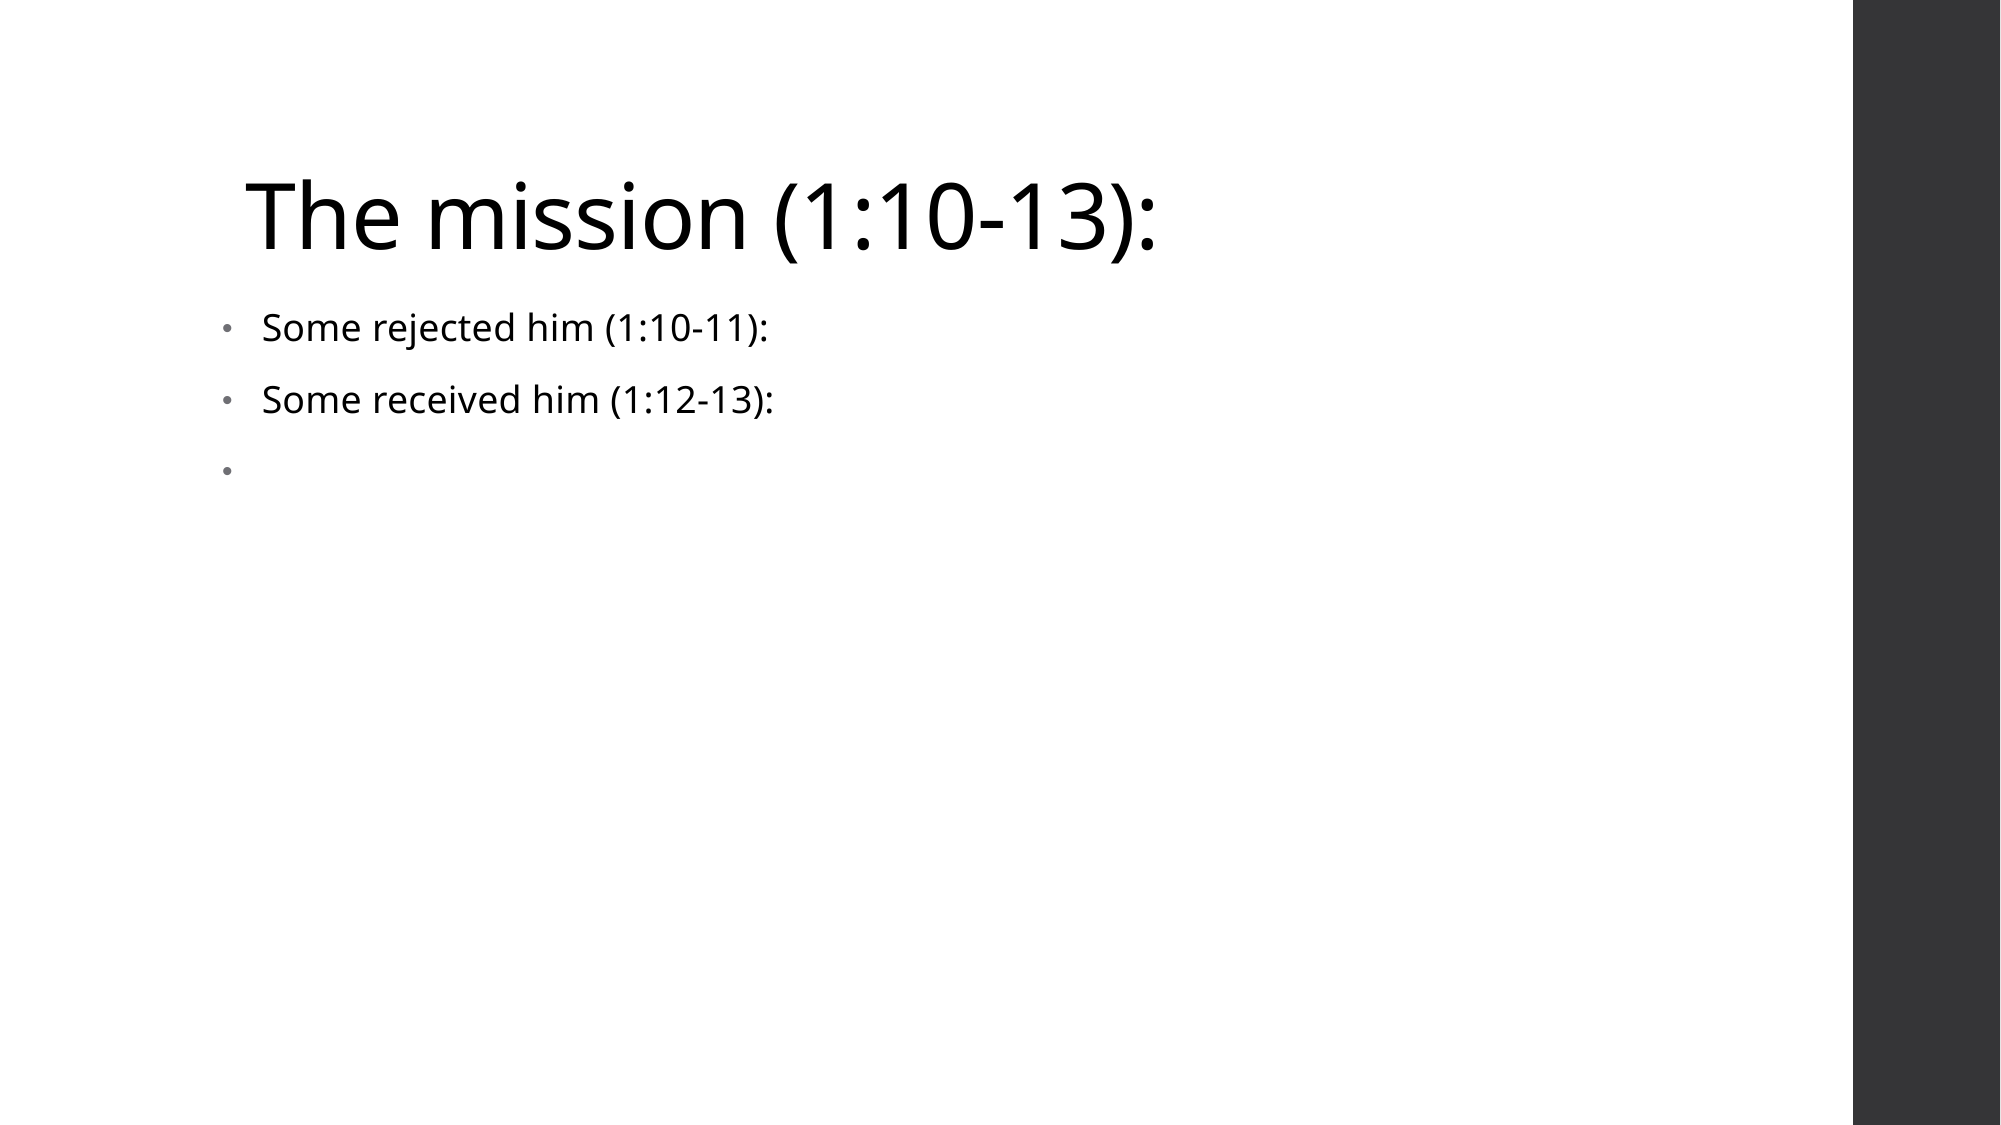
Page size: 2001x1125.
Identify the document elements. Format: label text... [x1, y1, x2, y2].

list Some rejected him (1:10-11): Some received him (1:12-13): [206, 299, 1617, 1014]
title The mission (1:10-13): [206, 60, 1797, 278]
